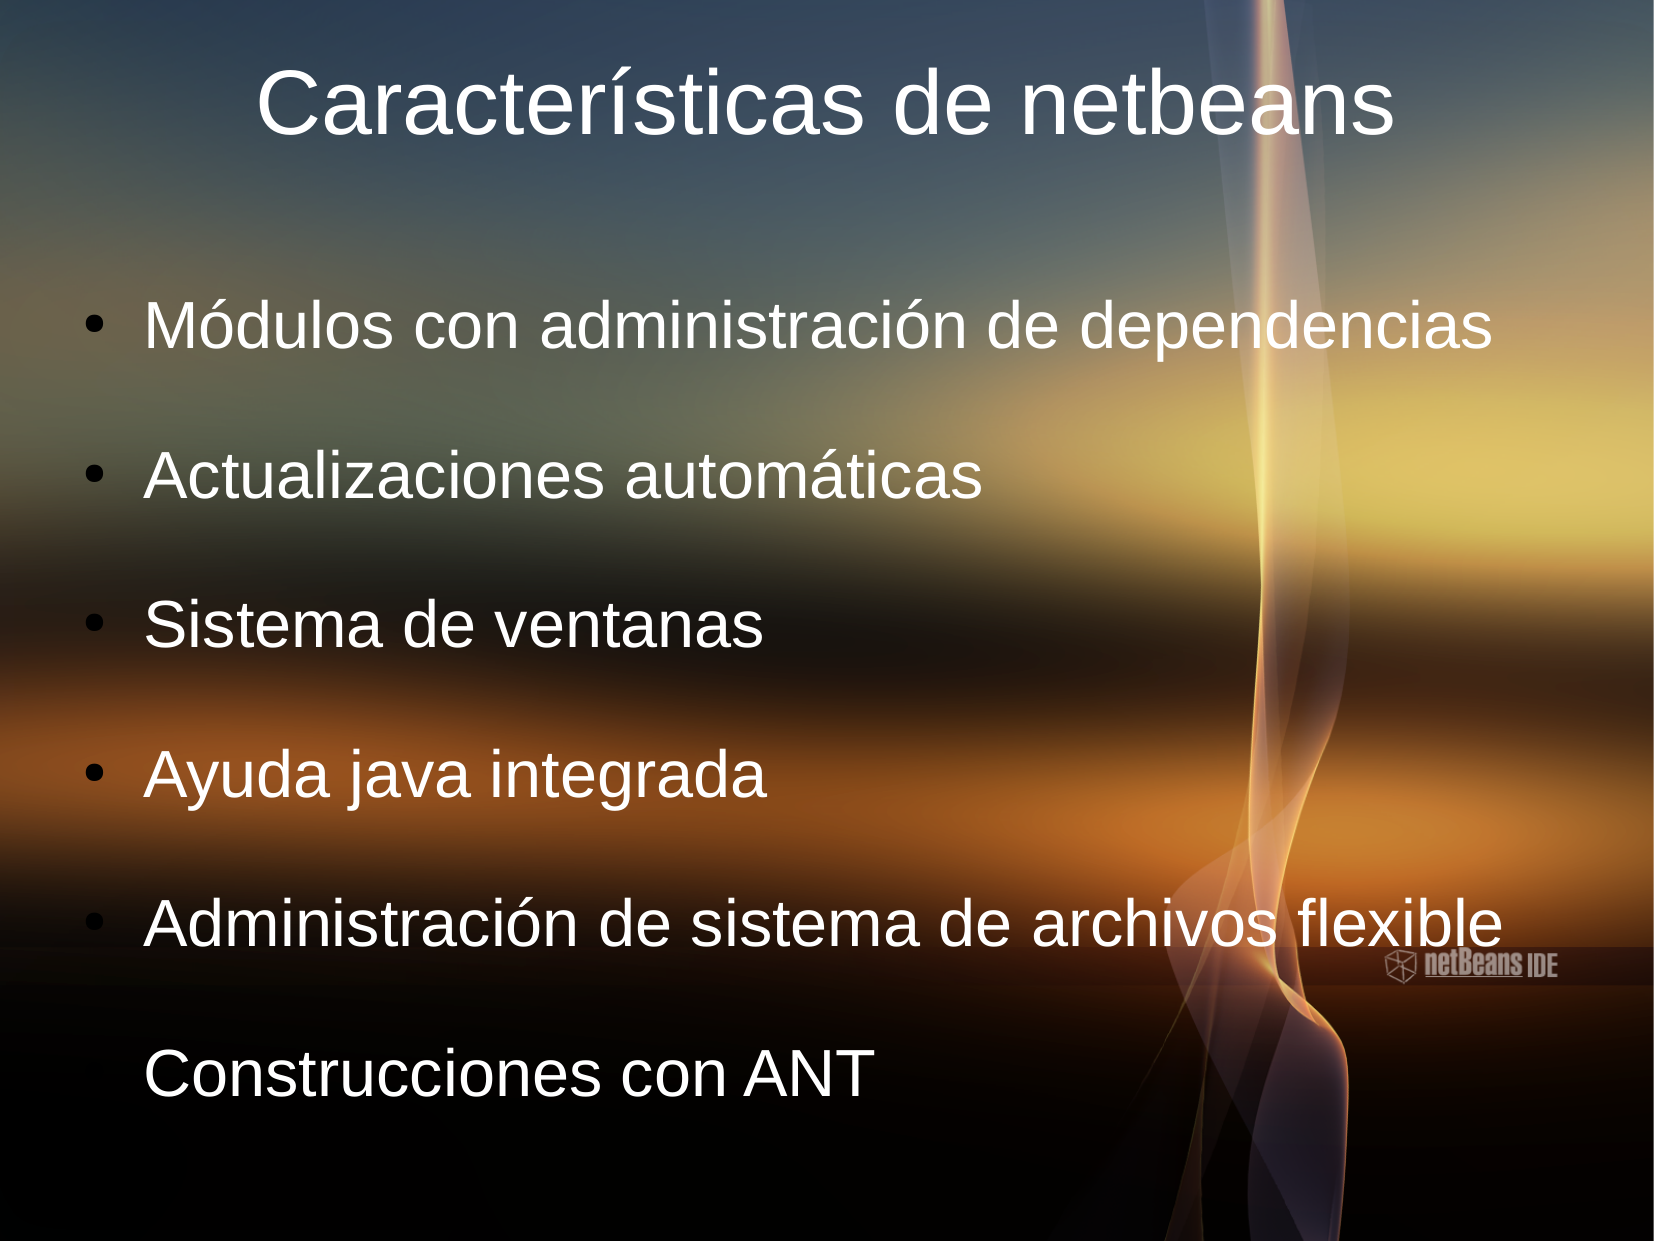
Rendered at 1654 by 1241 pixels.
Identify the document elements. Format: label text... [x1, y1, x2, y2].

picture [0, 0, 1654, 1241]
title Características de netbeans [82, 50, 1571, 258]
subtitle Módulos con administración de dependencias Actualizaciones automáticas Sistema de ventanas Ayuda java integrada Administración de sistema de archivos flexible Construcciones con ANT [82, 288, 1571, 1111]
